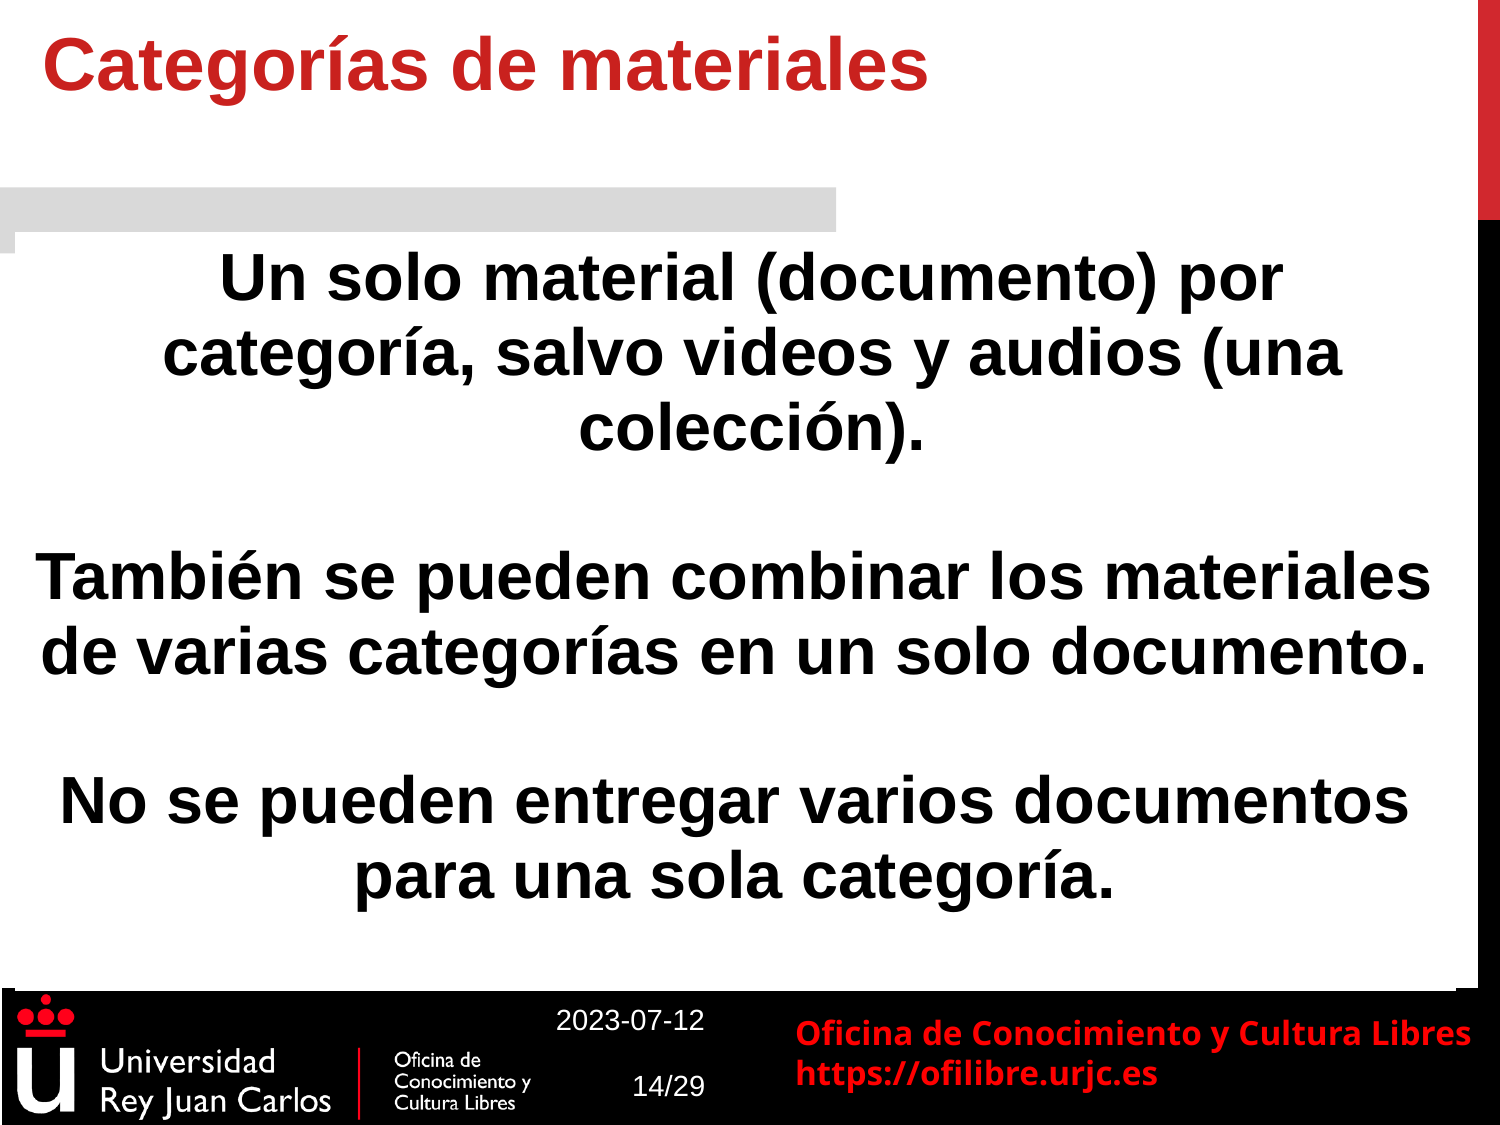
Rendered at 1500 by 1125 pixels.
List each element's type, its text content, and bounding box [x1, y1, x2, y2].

title [75, 7, 1425, 196]
picture [17, 994, 531, 1120]
text_box Un solo material (documento) por categoría, salvo videos y audios (una colección). También se pueden combinar los materiales de varias categorías en un solo documento. No se pueden entregar varios documentos para una sola categoría. [15, 232, 1456, 991]
text_box Categorías de materiales [27, 15, 1381, 199]
